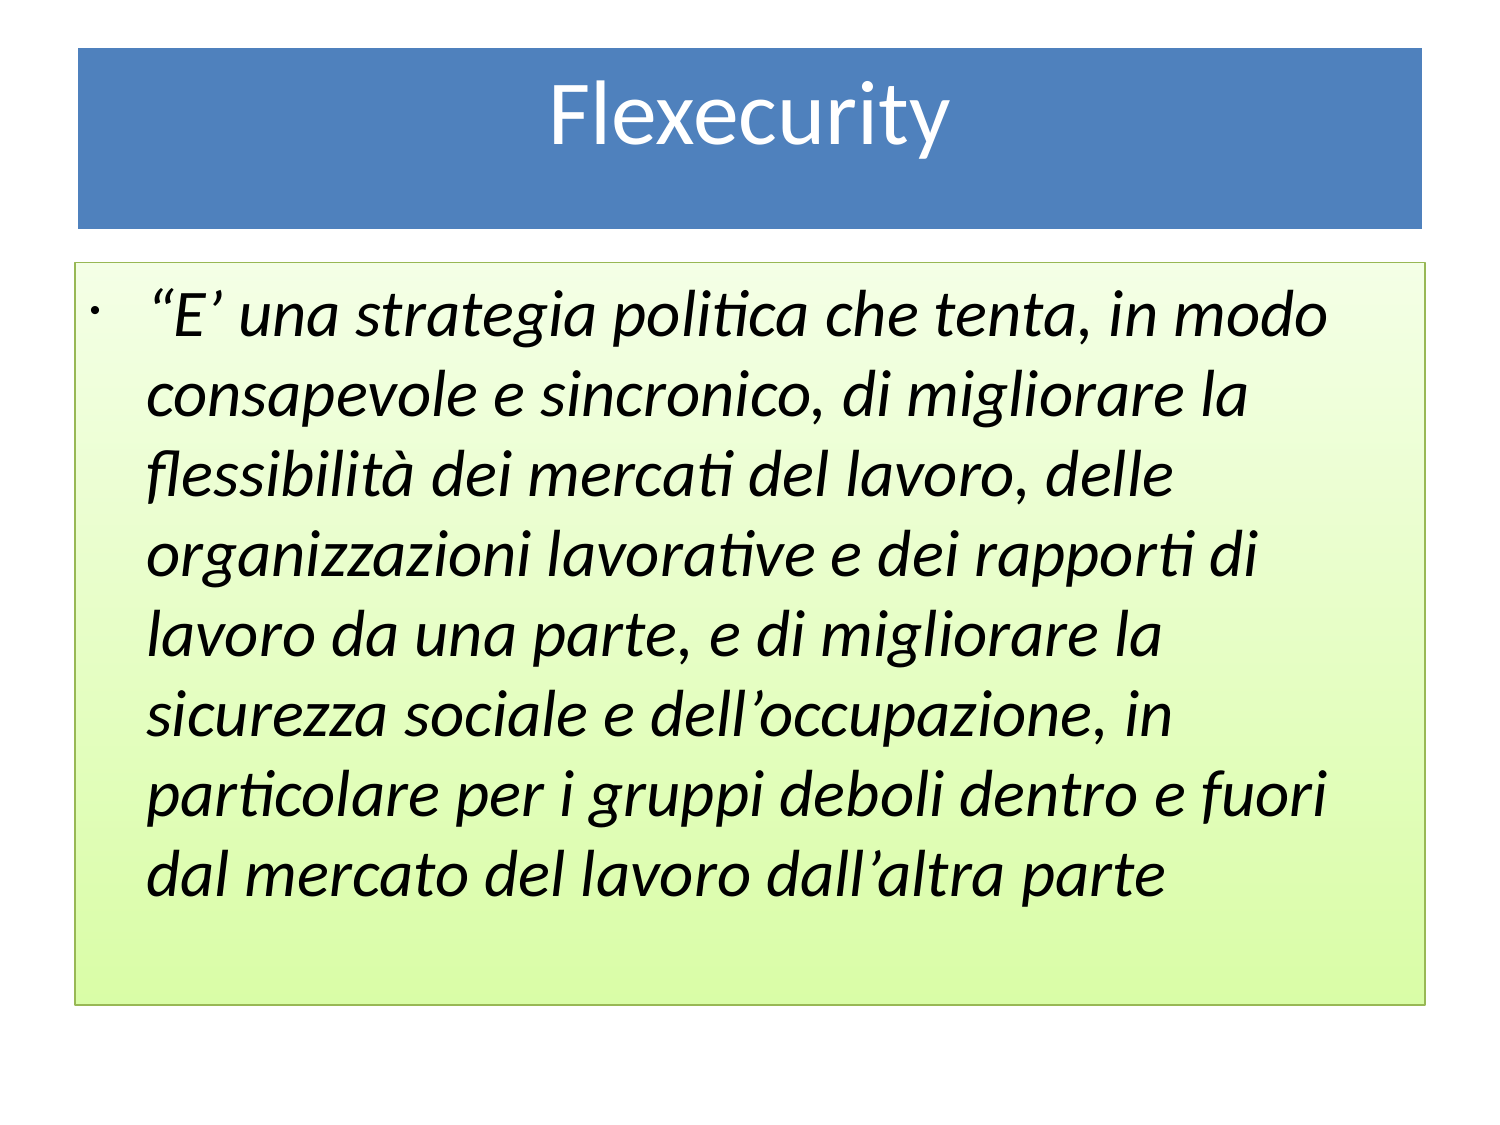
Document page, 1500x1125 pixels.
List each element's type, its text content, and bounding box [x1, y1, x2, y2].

title Flexecurity [75, 45, 1425, 233]
list “E’ una strategia politica che tenta, in modo consapevole e sincronico, di migliorare la flessibilità dei mercati del lavoro, delle organizzazioni lavorative e dei rapporti di lavoro da una parte, e di migliorare la sicurezza sociale e dell’occupazione, in particolare per i gruppi deboli dentro e fuori dal mercato del lavoro dall’altra parte [75, 262, 1425, 1005]
